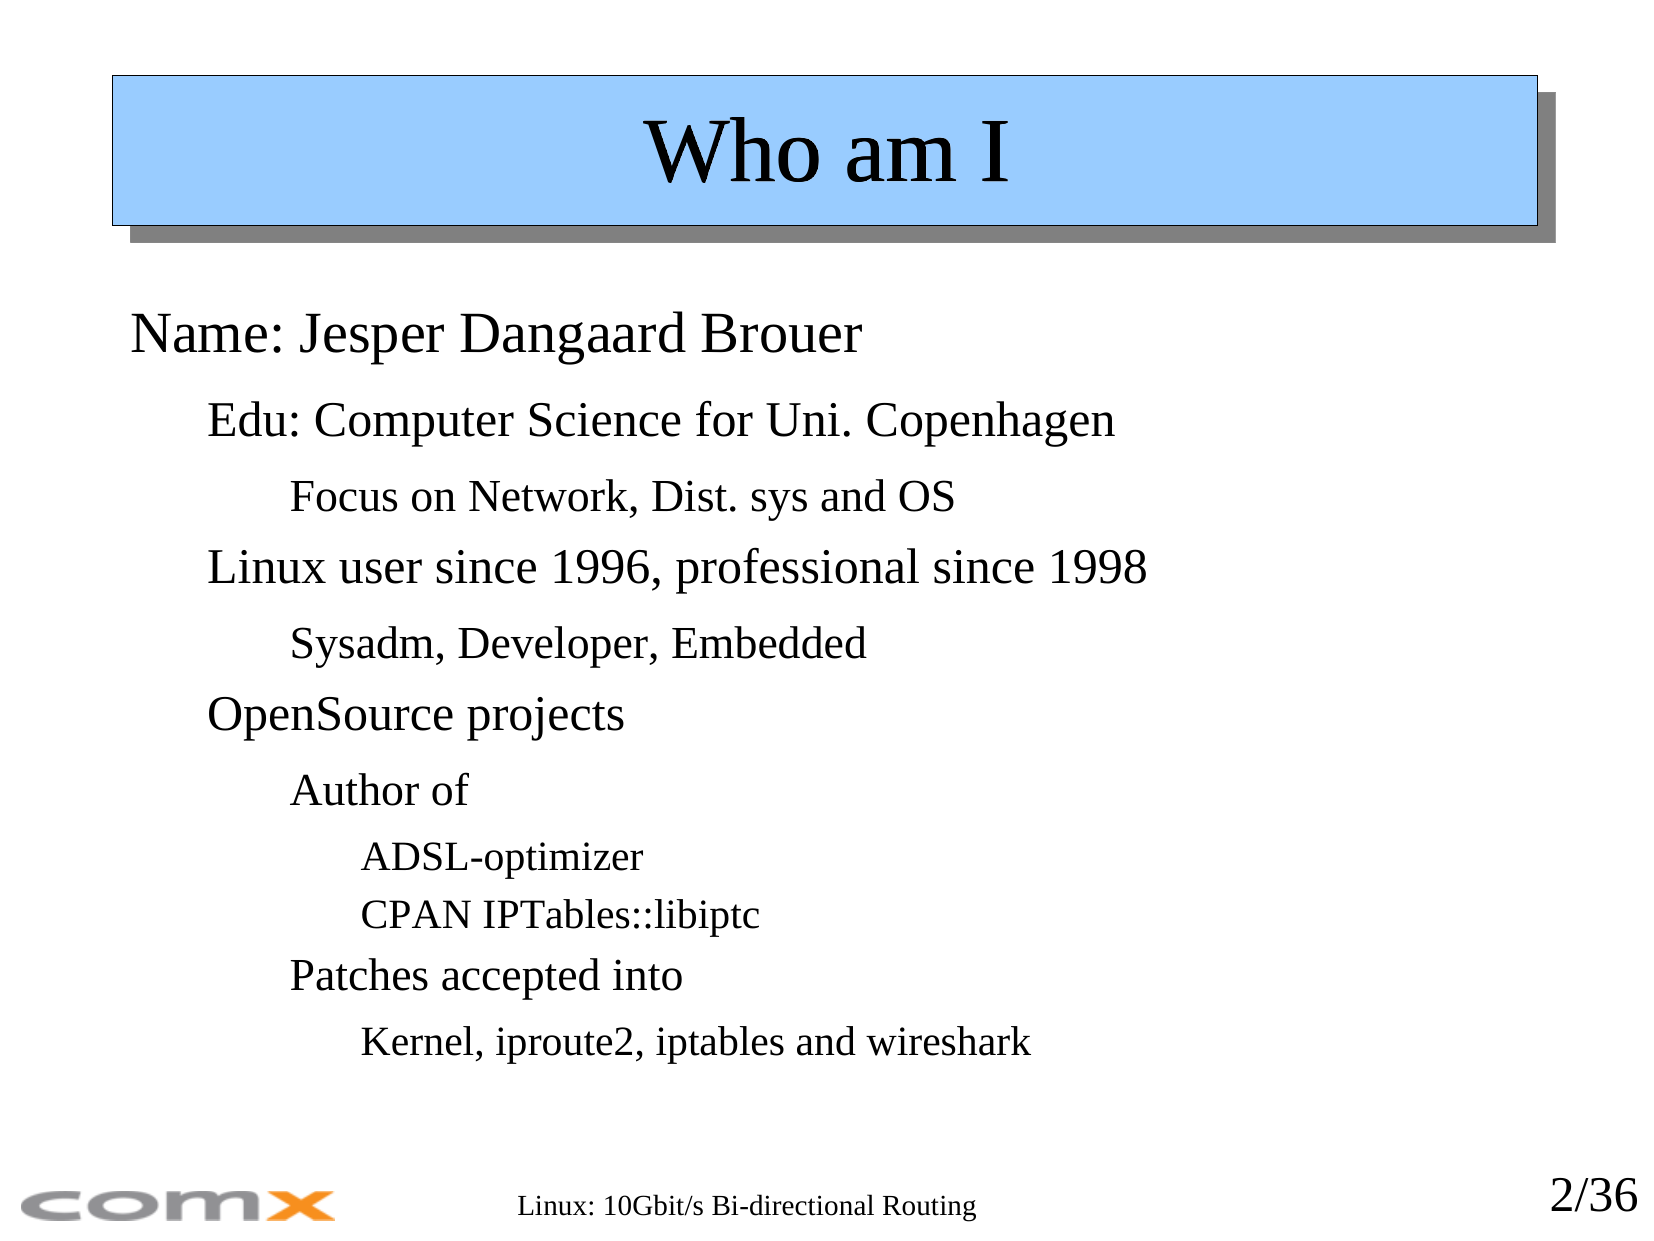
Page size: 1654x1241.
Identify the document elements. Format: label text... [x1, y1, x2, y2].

picture [21, 1191, 335, 1221]
title Who am I [116, 90, 1538, 211]
list Name: Jesper Dangaard Brouer Edu: Computer Science for Uni. Copenhagen Focus on Network, Dist. sys and OS Linux user since 1996, professional since 1998 Sysadm, Developer, Embedded OpenSource projects Author of ADSL-optimizer CPAN IPTables::libiptc Patches accepted into Kernel, iproute2, iptables and wireshark [112, 300, 1538, 1094]
